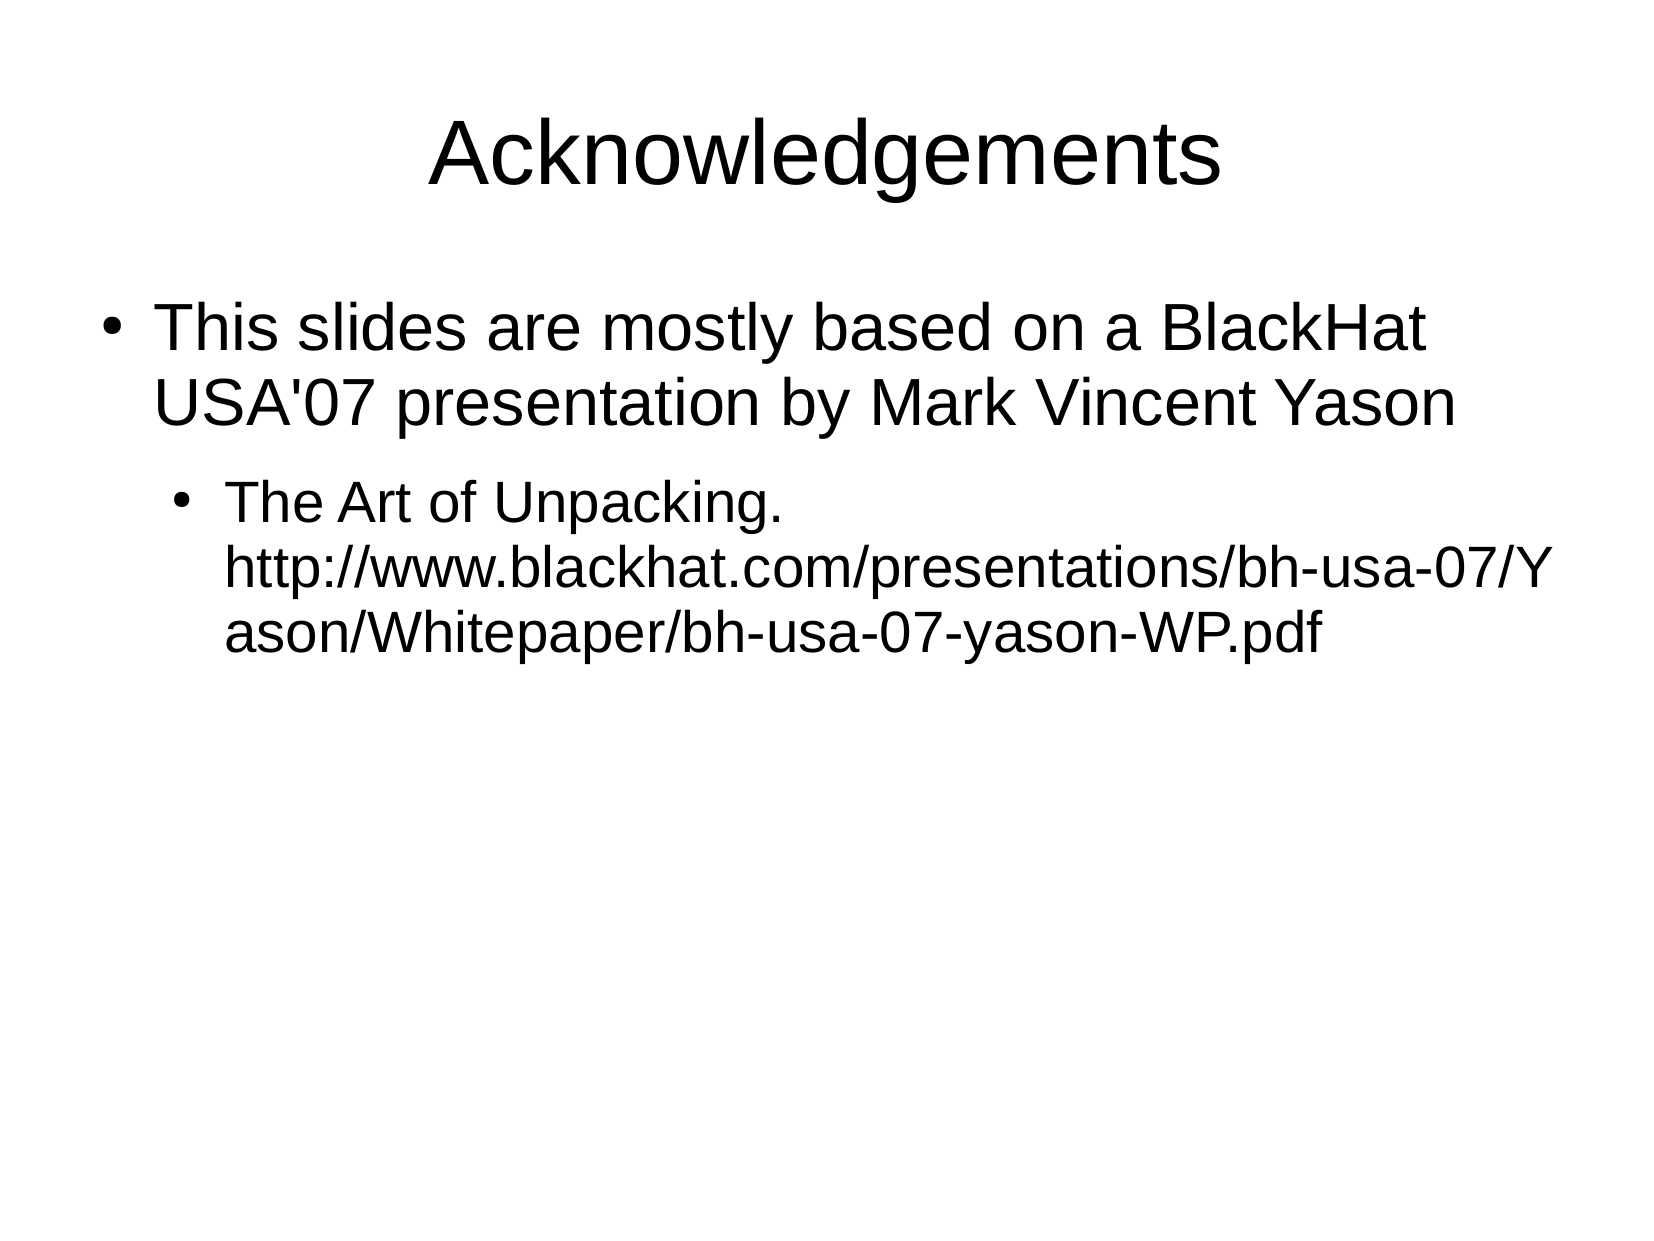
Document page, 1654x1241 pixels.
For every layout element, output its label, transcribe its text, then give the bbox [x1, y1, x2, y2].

title Acknowledgements [82, 49, 1571, 257]
list This slides are mostly based on a BlackHat USA'07 presentation by Mark Vincent Yason The Art of Unpacking. http://www.blackhat.com/presentations/bh-usa-07/Yason/Whitepaper/bh-usa-07-yason-WP.pdf [82, 290, 1571, 1109]
